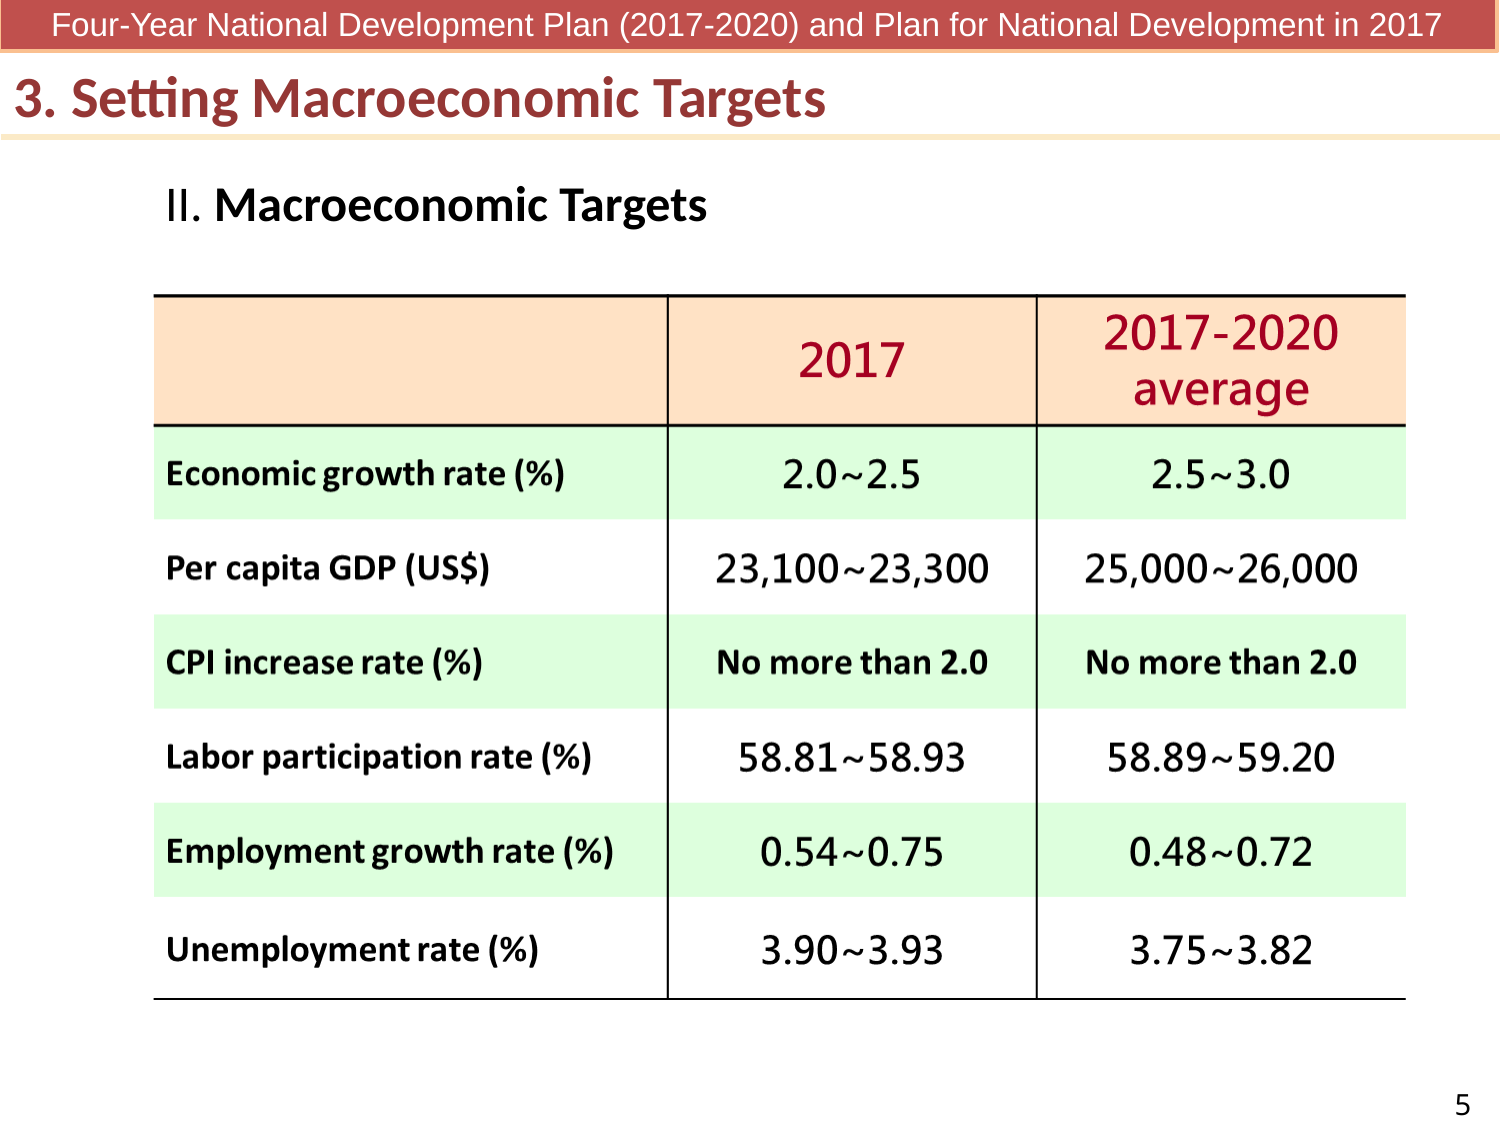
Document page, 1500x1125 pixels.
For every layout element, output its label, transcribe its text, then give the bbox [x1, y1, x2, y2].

text_box Four-Year National Development Plan (2017-2020) and Plan for National Development in 2017 [0, 0, 1498, 52]
text_box II. Macroeconomic Targets [0, 164, 1500, 239]
picture [153, 292, 1406, 1000]
text_box 3. Setting Macroeconomic Targets [10, 62, 1500, 137]
text_box 5 [1439, 1070, 1500, 1125]
